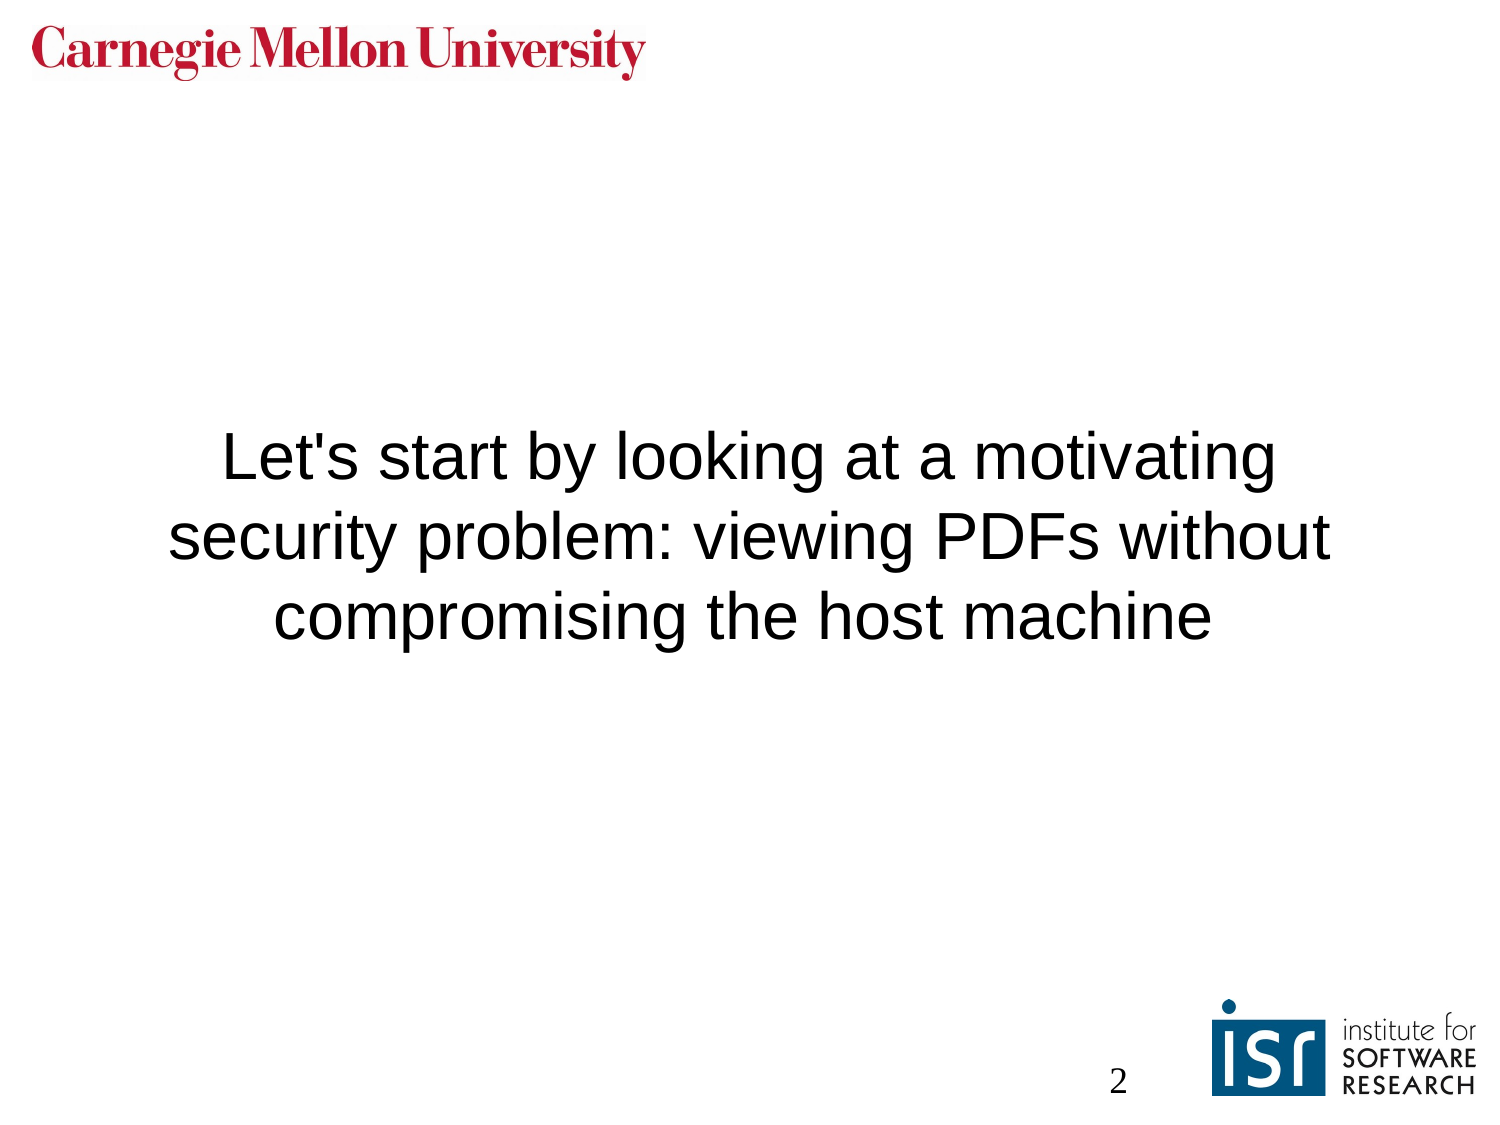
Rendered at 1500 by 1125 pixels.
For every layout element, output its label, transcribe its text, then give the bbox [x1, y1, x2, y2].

picture [1294, 1031, 1315, 1086]
picture [1212, 999, 1476, 1096]
picture [32, 25, 646, 81]
subtitle Let's start by looking at a motivating security problem: viewing PDFs without compromising the host machine [112, 81, 1388, 984]
picture [1223, 1031, 1233, 1085]
picture [1247, 1030, 1282, 1088]
